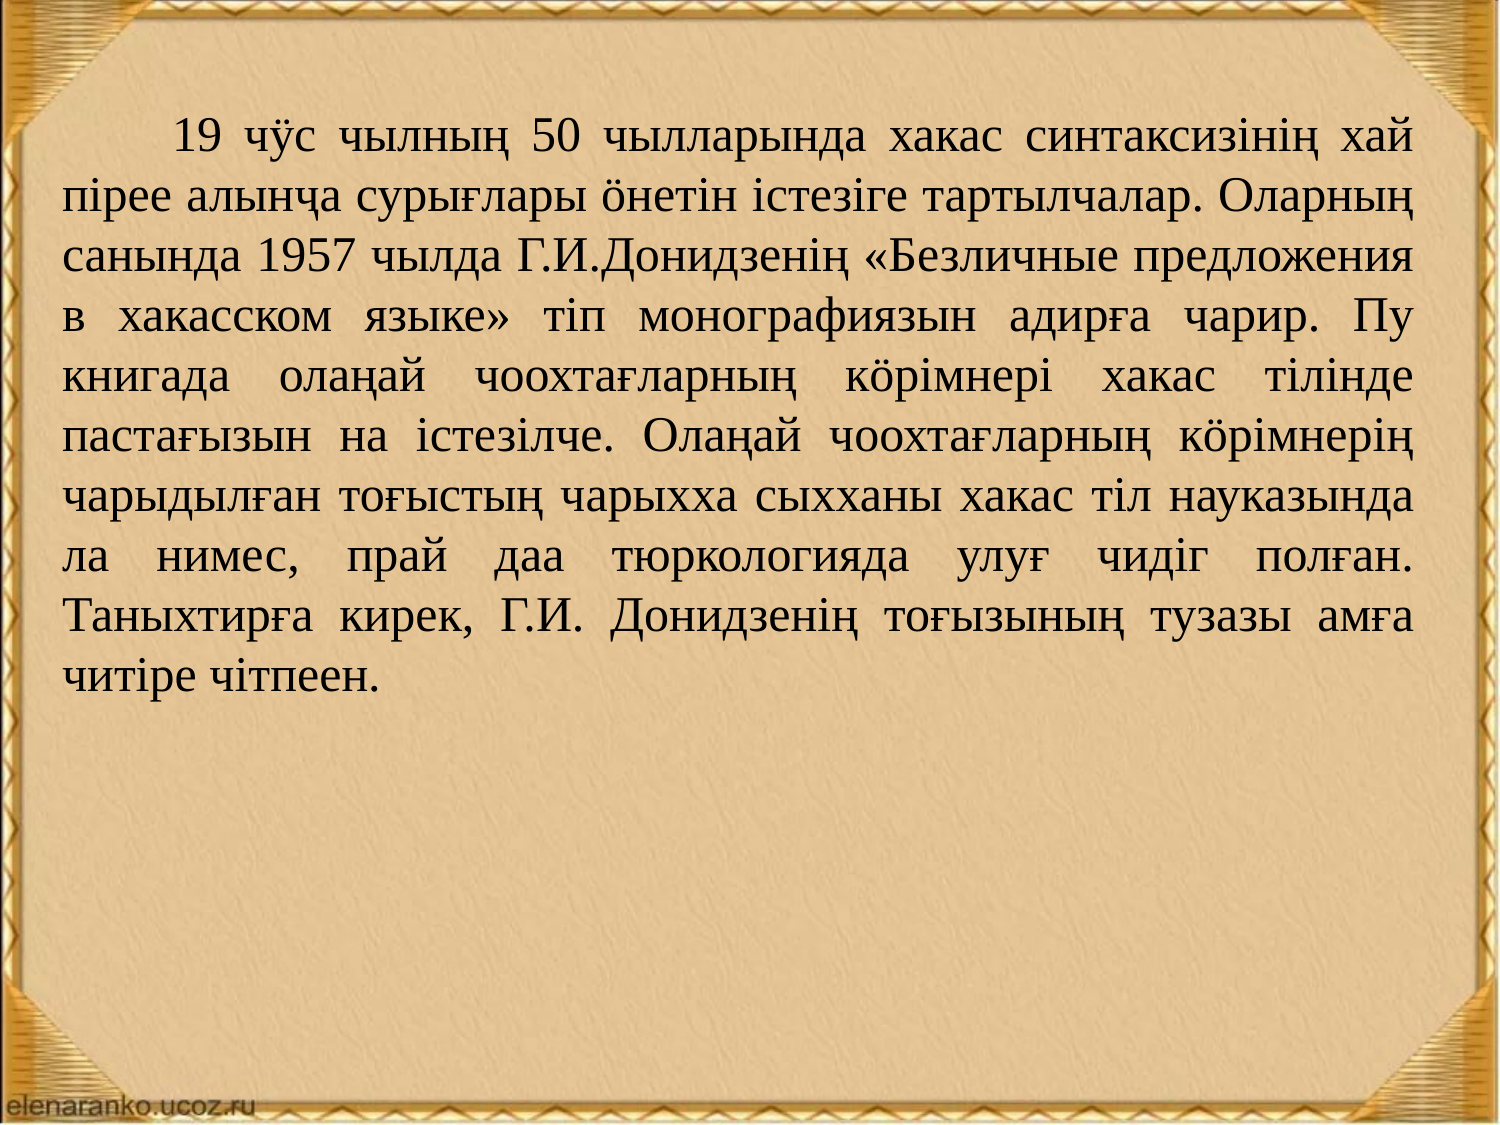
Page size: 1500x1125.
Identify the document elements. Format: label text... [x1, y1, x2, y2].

text_box 19 чӱс чылның 50 чылларында хакас синтаксизінің хай пірее алынҷа сурығлары ӧнетін істезіге тартылчалар. Оларның санында 1957 чылда Г.И.Донидзенің «Безличные предложения в хакасском языке» тіп монографиязын адирға чарир. Пу книгада олаңай чоохтағларның кӧрімнері хакас тілінде пастағызын на істезілче. Олаңай чоохтағларның кӧрімнерің чарыдылған тоғыстың чарыхха сыхханы хакас тіл науказында ла нимес, прай даа тюркологияда улуғ чидіг полған. Таныхтирға кирек, Г.И. Донидзенің тоғызының тузазы амға читіре чітпеен. [47, 94, 1430, 977]
picture [0, 0, 1500, 1125]
